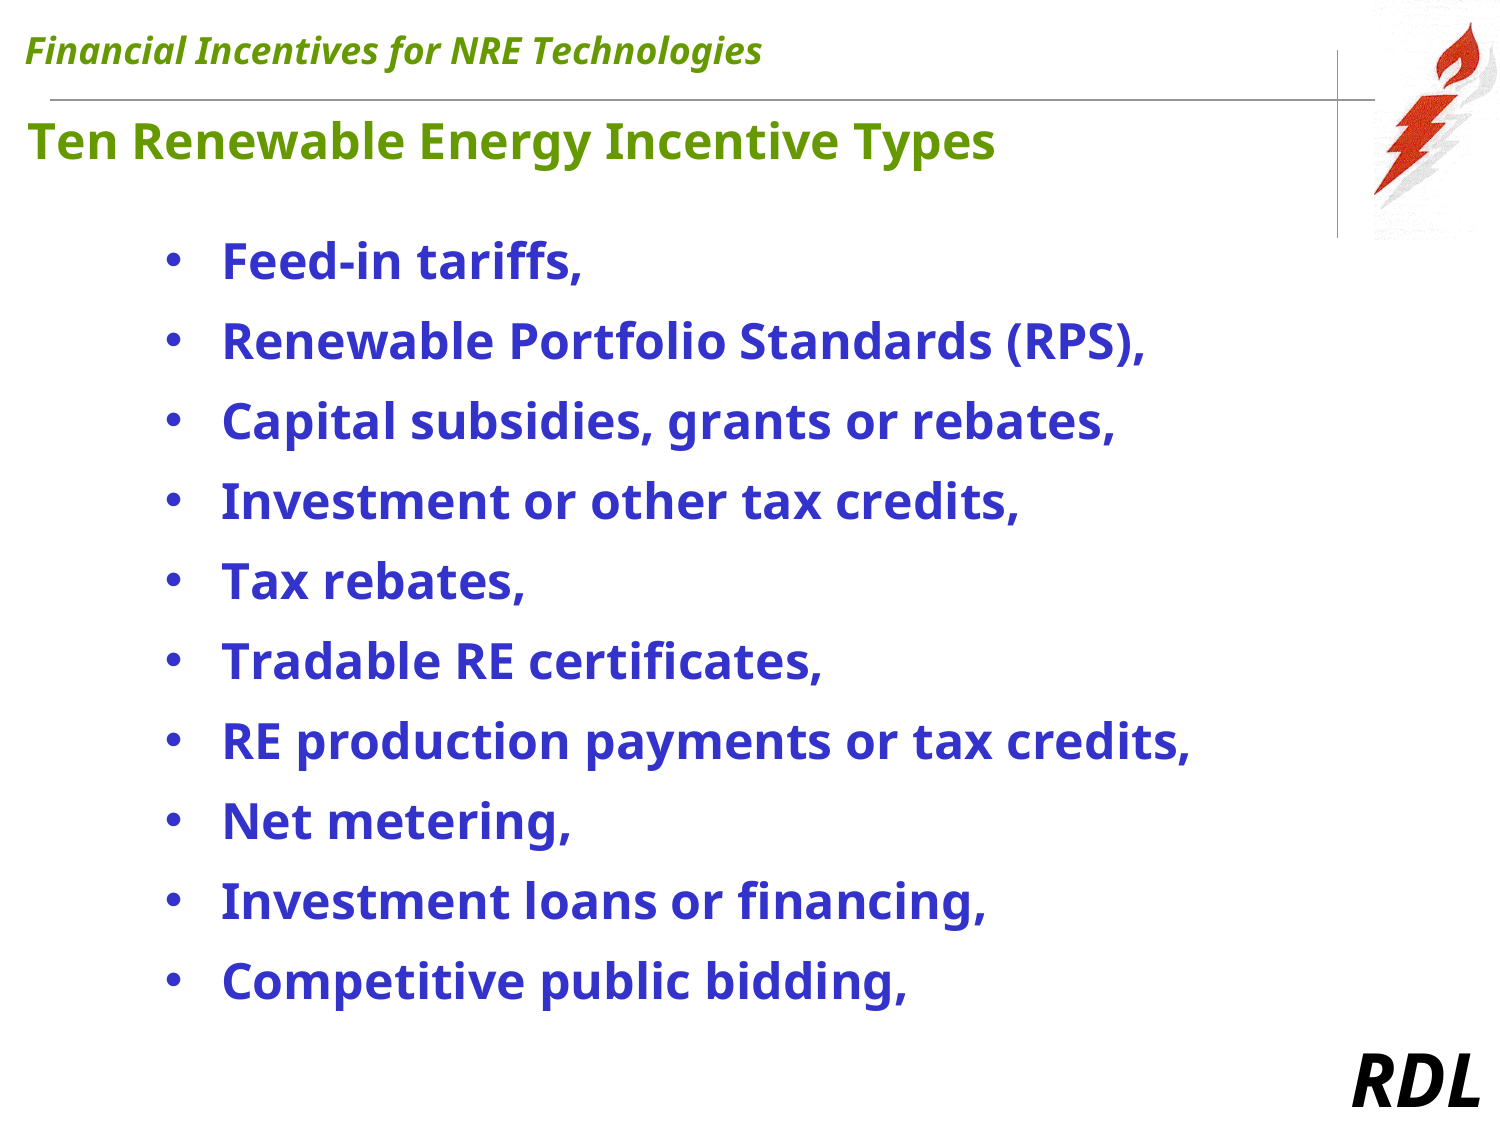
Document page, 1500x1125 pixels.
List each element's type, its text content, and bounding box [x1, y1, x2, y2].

text_box Ten Renewable Energy Incentive Types Feed-in tariffs, Renewable Portfolio Standards (RPS), Capital subsidies, grants or rebates, Investment or other tax credits, Tax rebates, Tradable RE certificates, RE production payments or tax credits, Net metering, Investment loans or financing, Competitive public bidding, [0, 101, 1500, 1125]
picture [1374, 0, 1500, 101]
title Financial Incentives for NRE Technologies [0, 0, 1223, 114]
